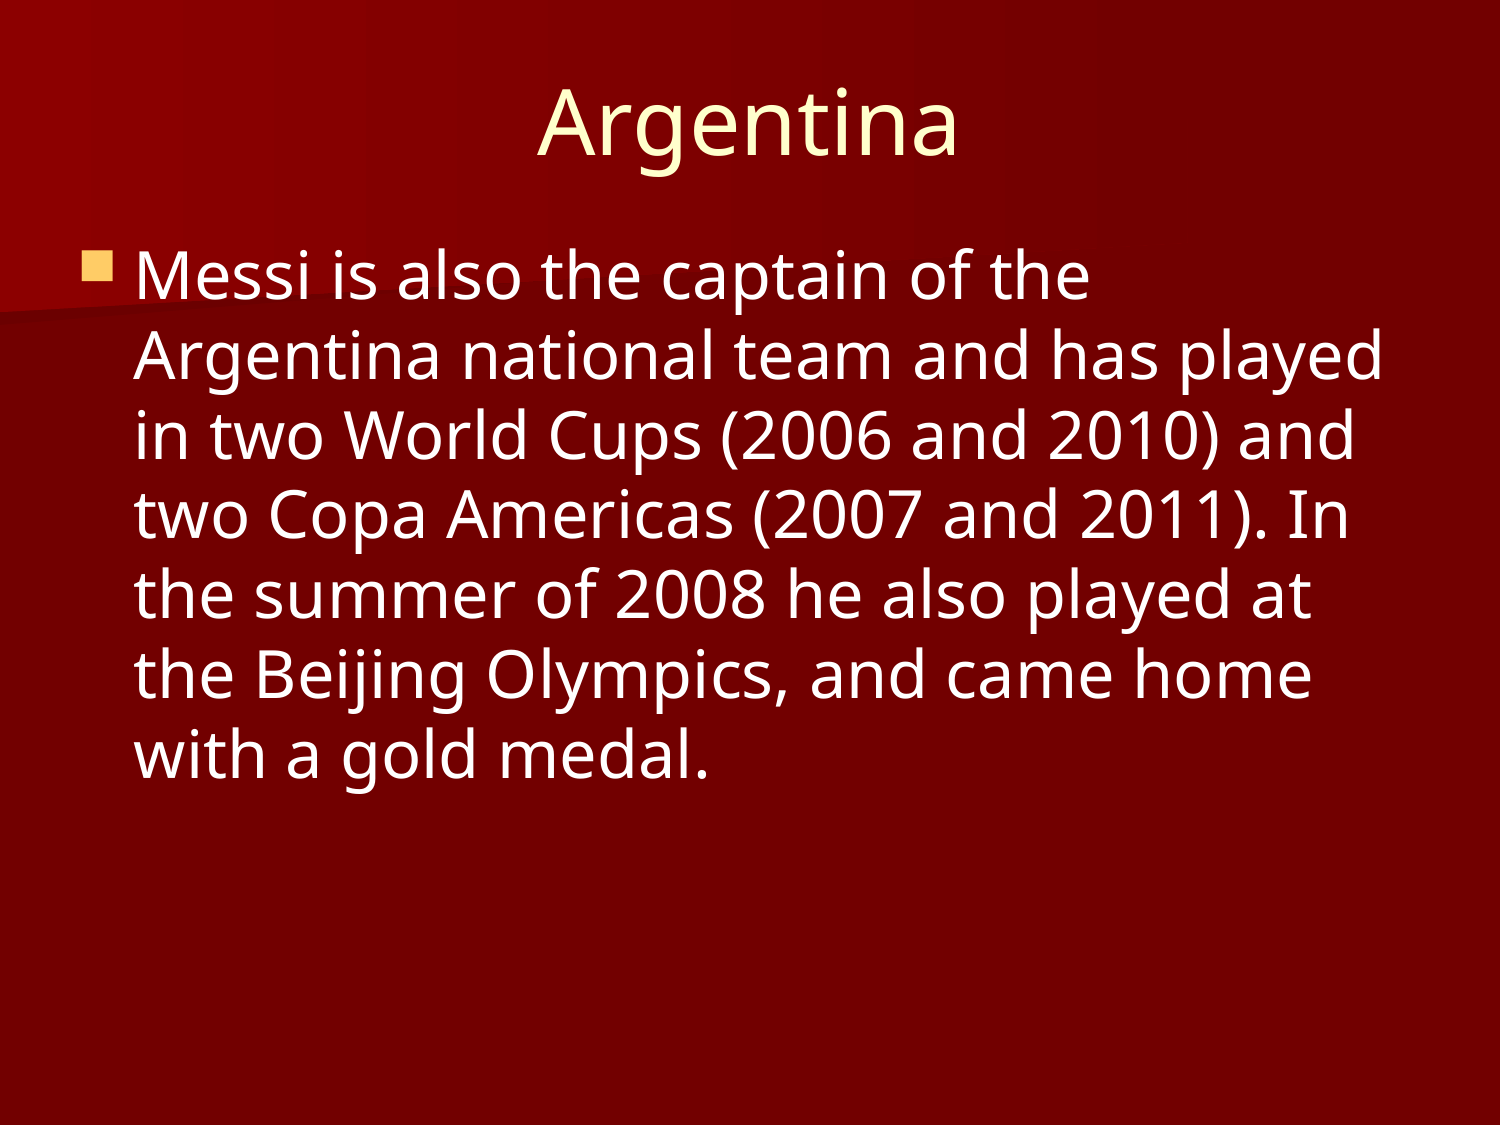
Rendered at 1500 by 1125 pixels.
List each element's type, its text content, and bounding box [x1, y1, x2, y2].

list Messi is also the captain of the Argentina national team and has played in two World Cups (2006 and 2010) and two Copa Americas (2007 and 2011). In the summer of 2008 he also played at the Beijing Olympics, and came home with a gold medal. [62, 224, 1413, 963]
title Argentina [75, 24, 1425, 213]
